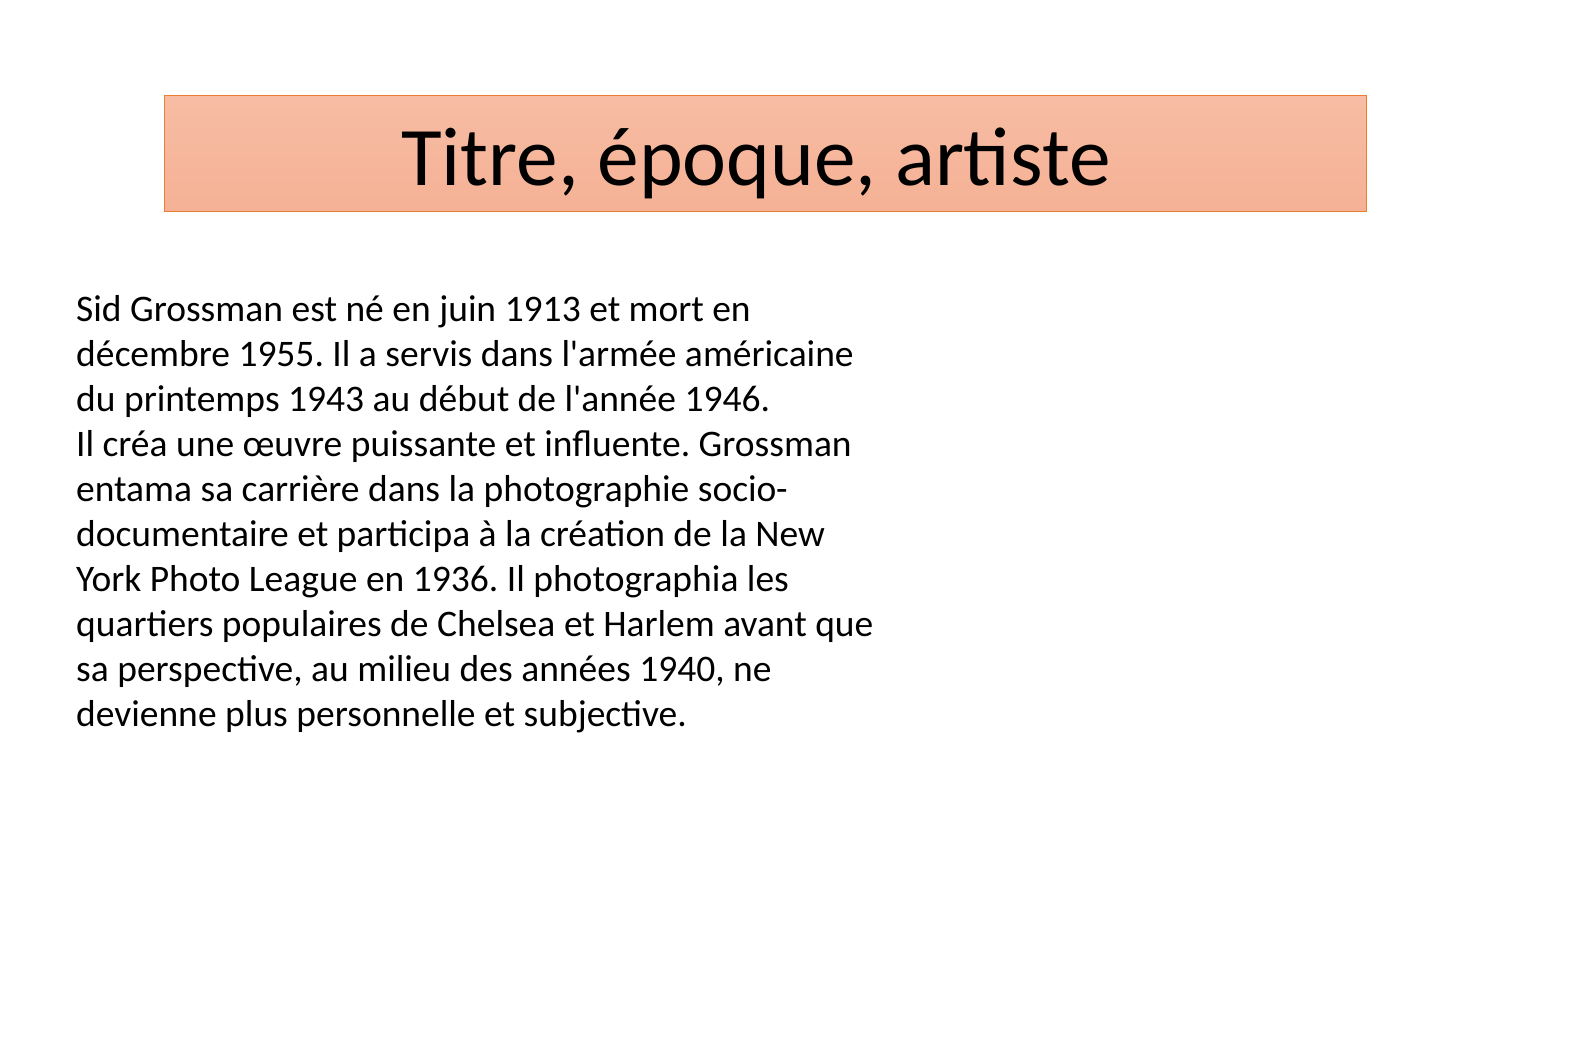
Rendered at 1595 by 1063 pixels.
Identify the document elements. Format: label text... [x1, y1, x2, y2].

text_box Sid Grossman est né en juin 1913 et mort en décembre 1955. Il a servis dans l'armée américaine du printemps 1943 au début de l'année 1946. Il créa une œuvre puissante et influente. Grossman entama sa carrière dans la photographie socio-documentaire et participa à la création de la New York Photo League en 1936. Il photographia les quartiers populaires de Chelsea et Harlem avant que sa perspective, au milieu des années 1940, ne devienne plus personnelle et subjective. [61, 276, 909, 838]
text_box Titre, époque, artiste [164, 95, 1367, 212]
